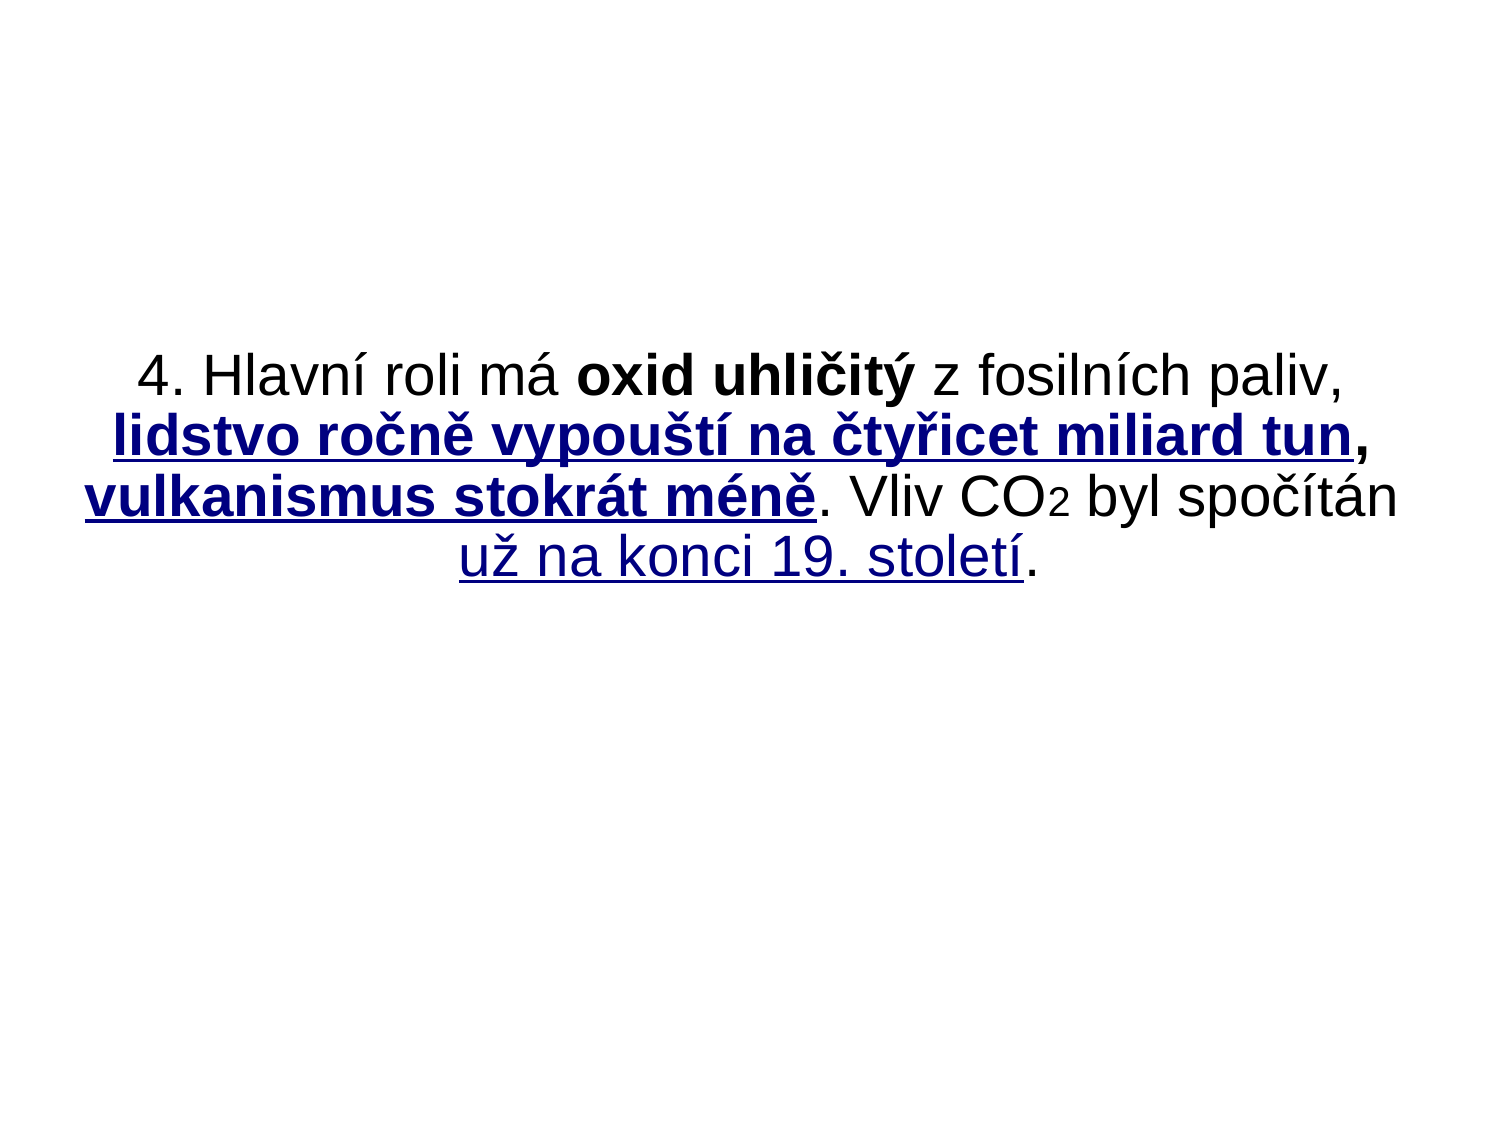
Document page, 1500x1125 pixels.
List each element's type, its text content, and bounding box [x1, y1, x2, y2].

subtitle 4. Hlavní roli má oxid uhličitý z fosilních paliv, lidstvo ročně vypouští na čtyřicet miliard tun, vulkanismus stokrát méně. Vliv CO2 byl spočítán už na konci 19. století. [75, 21, 1425, 915]
